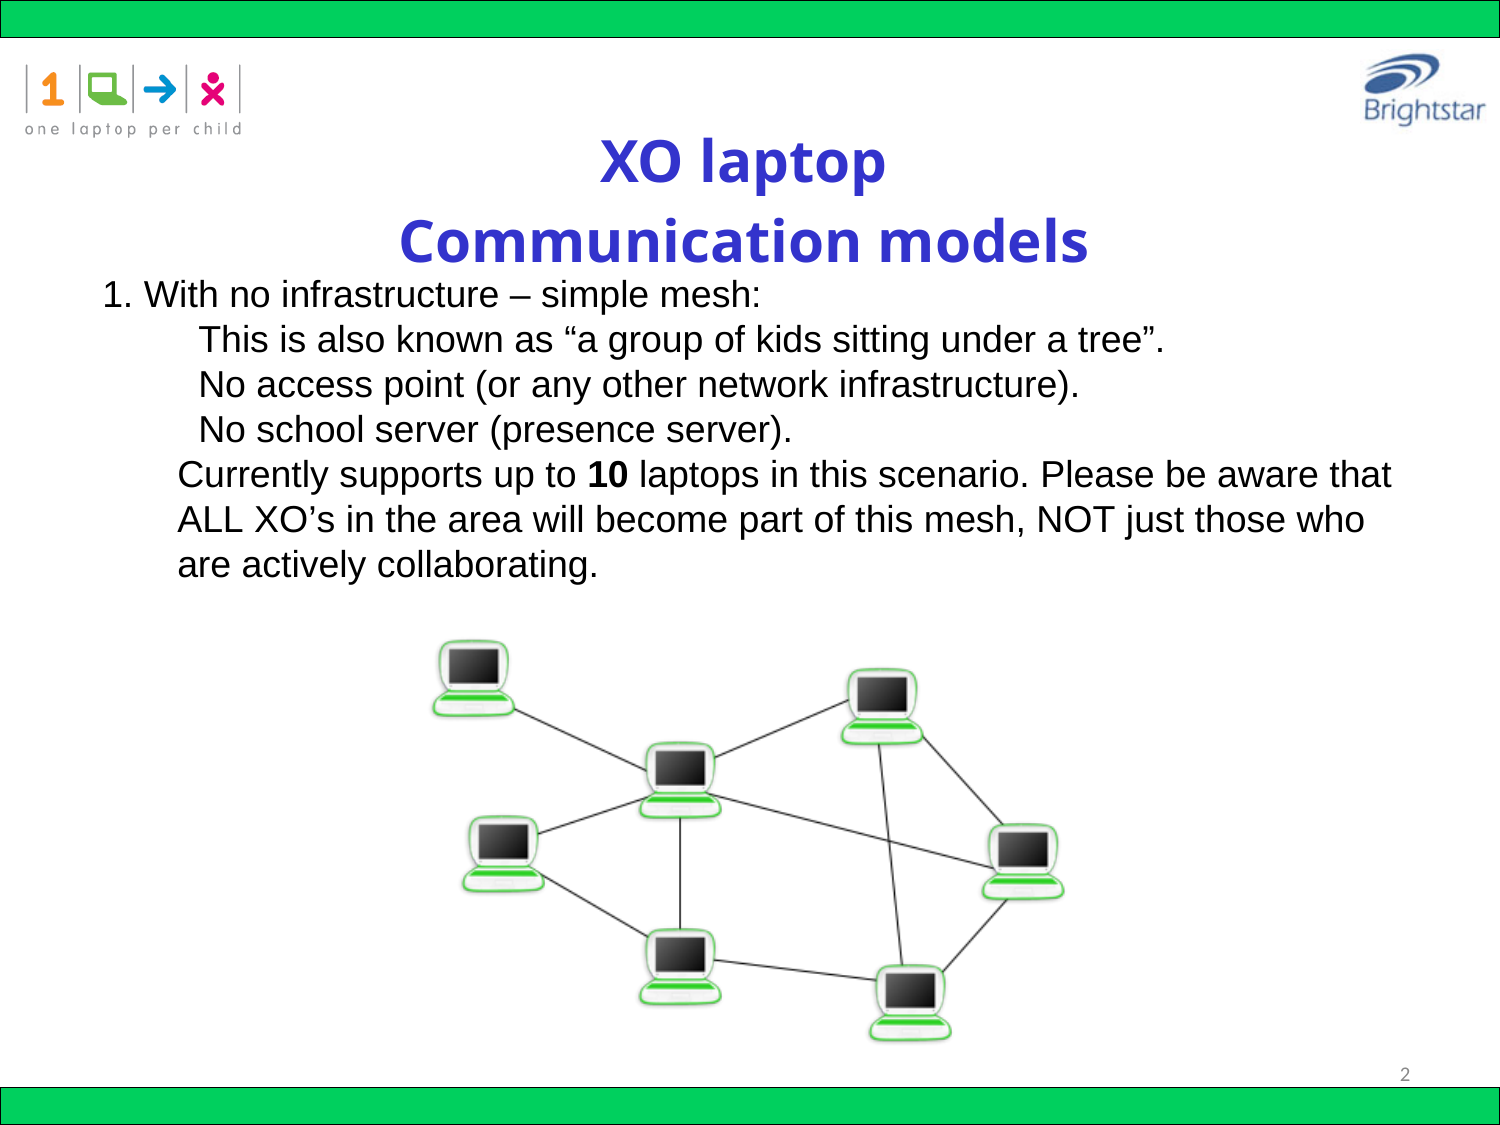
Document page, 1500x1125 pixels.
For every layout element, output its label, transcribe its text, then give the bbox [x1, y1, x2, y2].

picture [12, 49, 250, 143]
picture [401, 612, 1099, 1079]
text_box <number> [1074, 1042, 1426, 1103]
picture [1360, 49, 1500, 138]
title XO laptop Communication models [124, 122, 1363, 262]
text_box 1. With no infrastructure – simple mesh: This is also known as “a group of kids sitting under a tree”. No access point (or any other network infrastructure). No school server (presence server). Currently supports up to 10 laptops in this scenario. Please be aware that ALL XO’s in the area will become part of this mesh, NOT just those who are actively collaborating. [87, 262, 1438, 588]
